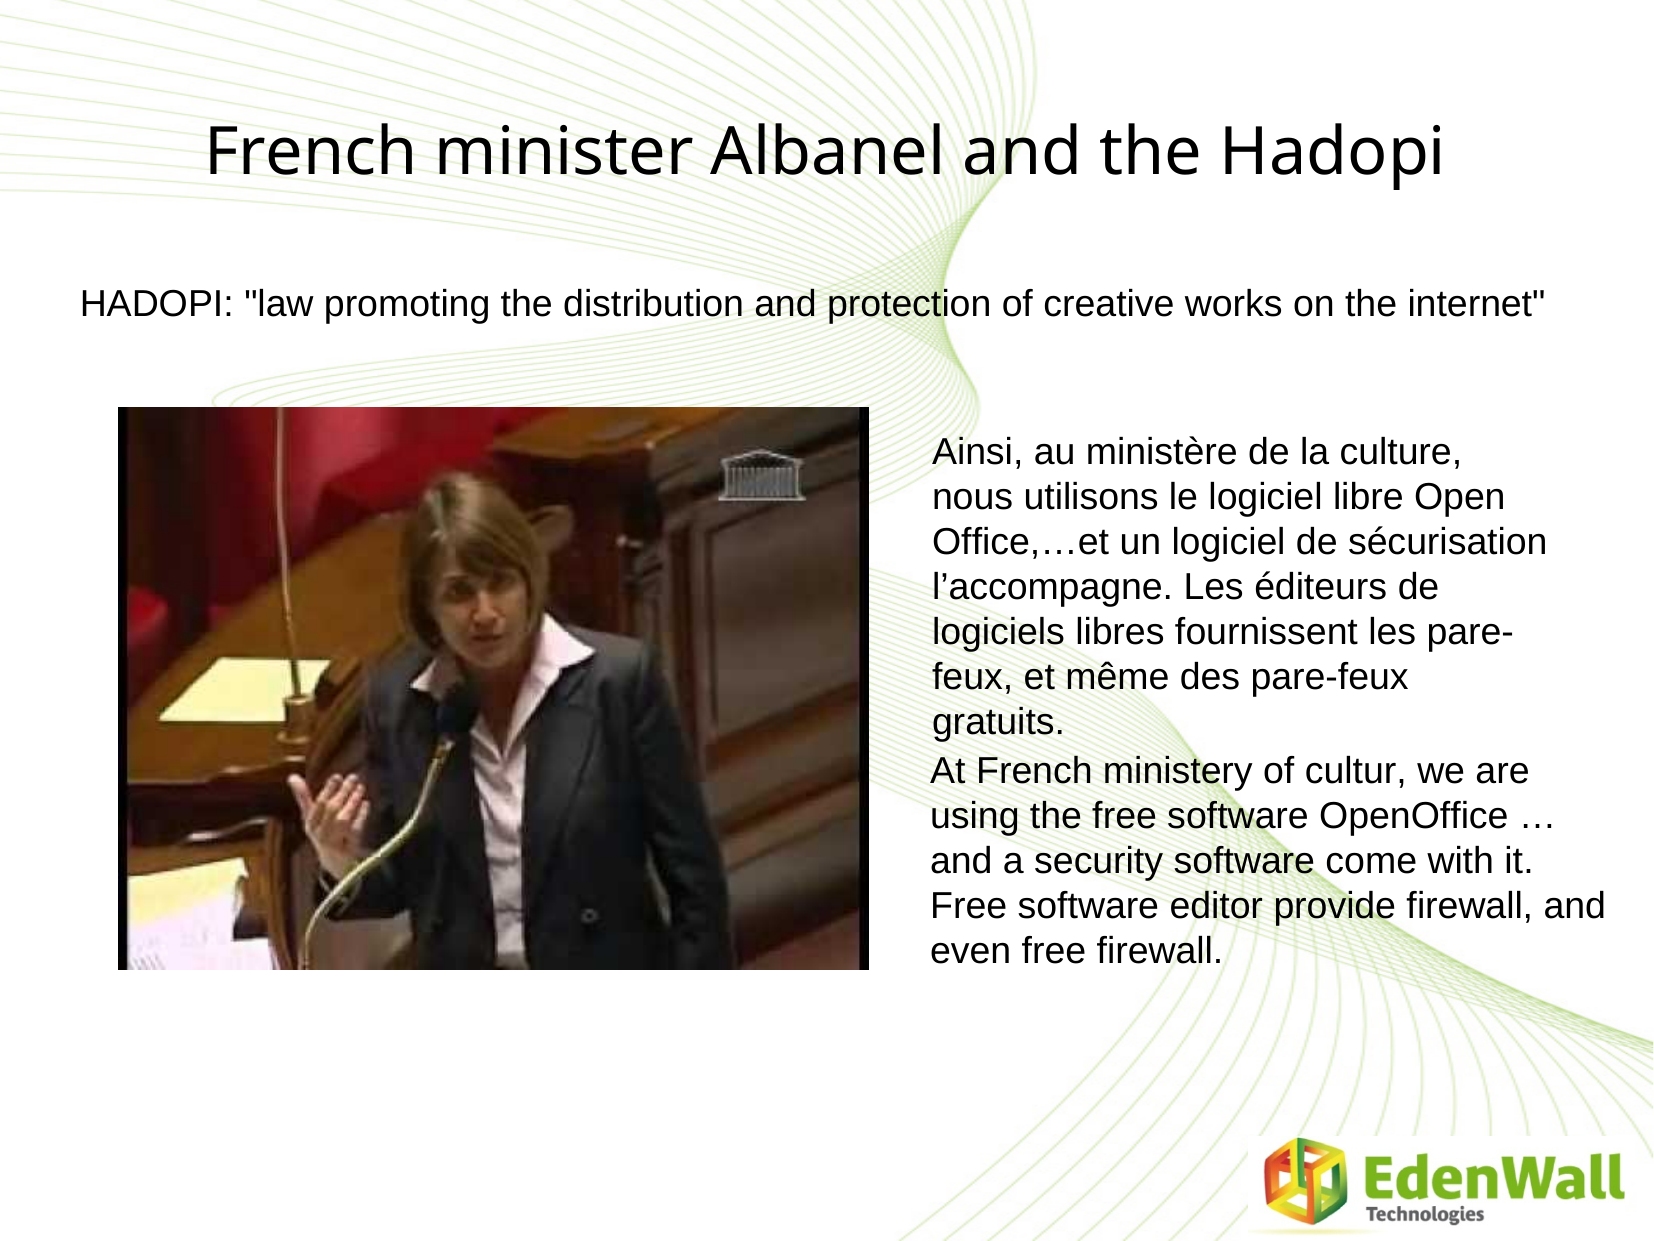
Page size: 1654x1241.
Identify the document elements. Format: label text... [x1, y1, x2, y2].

text_box At French ministery of cultur, we are using the free software OpenOffice … and a security software come with it. Free software editor provide firewall, and even free firewall. [915, 738, 1633, 1123]
title French minister Albanel and the Hadopi [82, 49, 1570, 256]
text_box Ainsi, au ministère de la culture, nous utilisons le logiciel libre Open Office,…et un logiciel de sécurisation l’accompagne. Les éditeurs de logiciels libres fournissent les pare-feux, et même des pare-feux gratuits. [917, 419, 1567, 738]
picture [0, 0, 1654, 1241]
text_box HADOPI: "law promoting the distribution and protection of creative works on the internet" [59, 265, 1625, 338]
